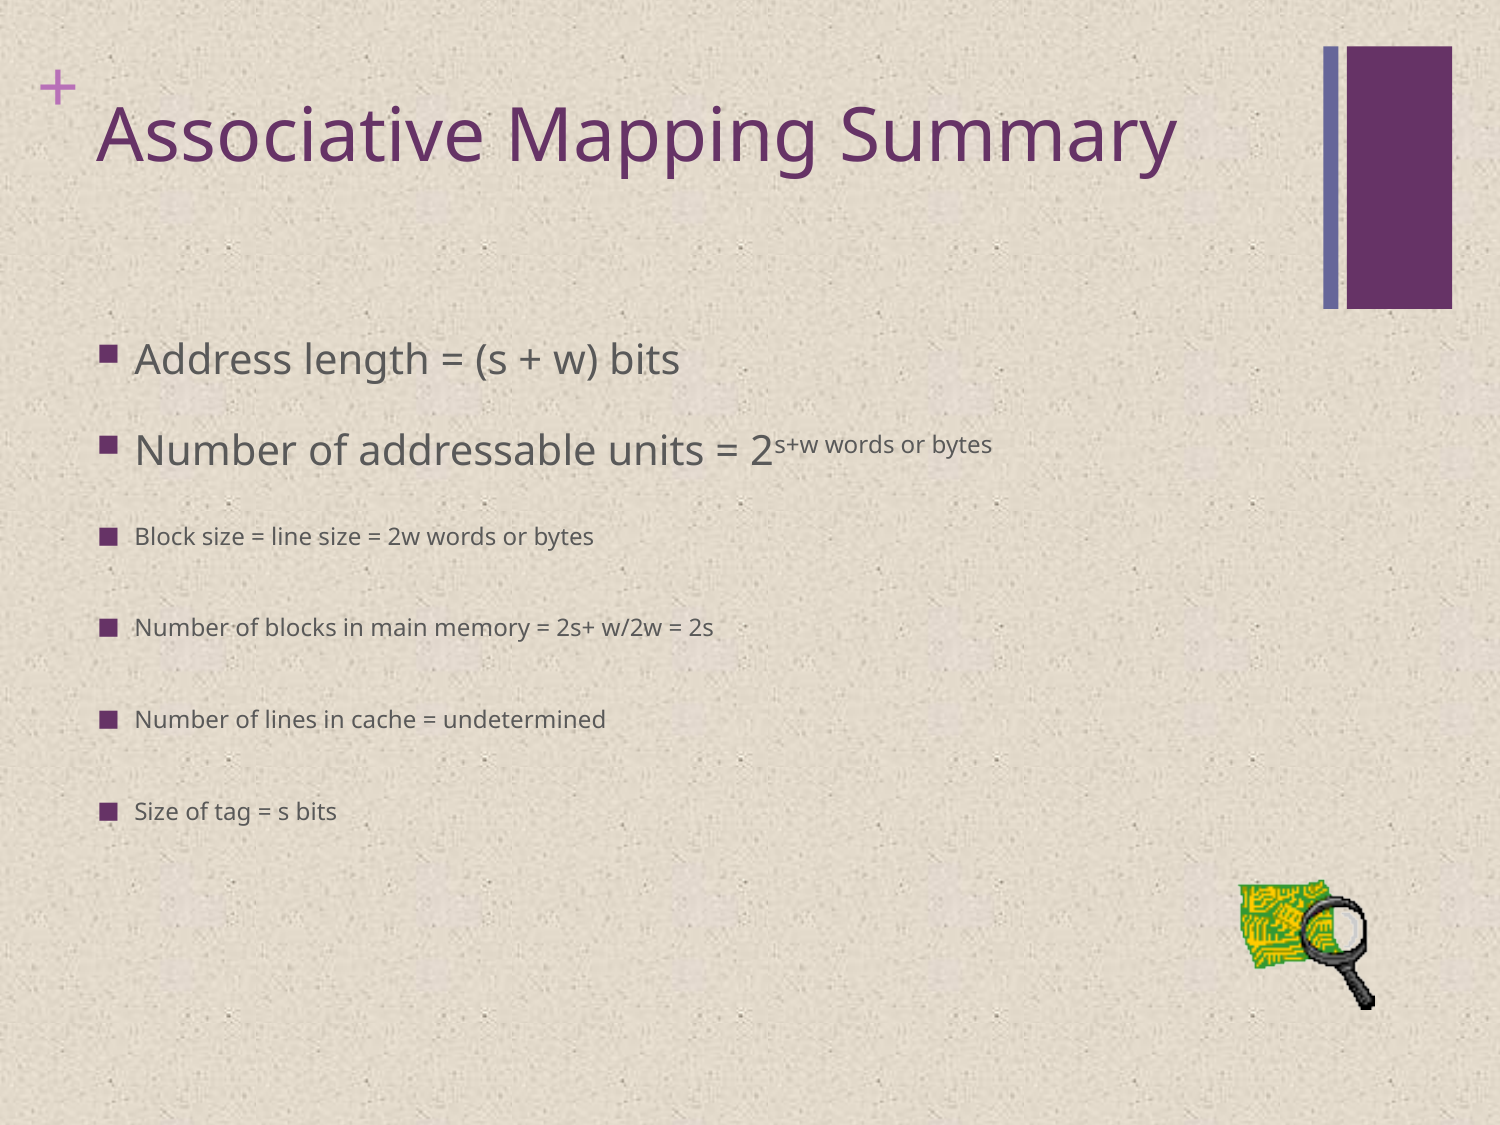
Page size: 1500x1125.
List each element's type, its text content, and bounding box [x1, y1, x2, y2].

picture [0, 0, 1500, 1125]
list Address length = (s + w) bits Number of addressable units = 2s+w words or bytes Block size = line size = 2w words or bytes Number of blocks in main memory = 2s+ w/2w = 2s Number of lines in cache = undetermined Size of tag = s bits [81, 324, 1322, 1005]
title Associative Mapping Summary [81, 79, 1322, 263]
